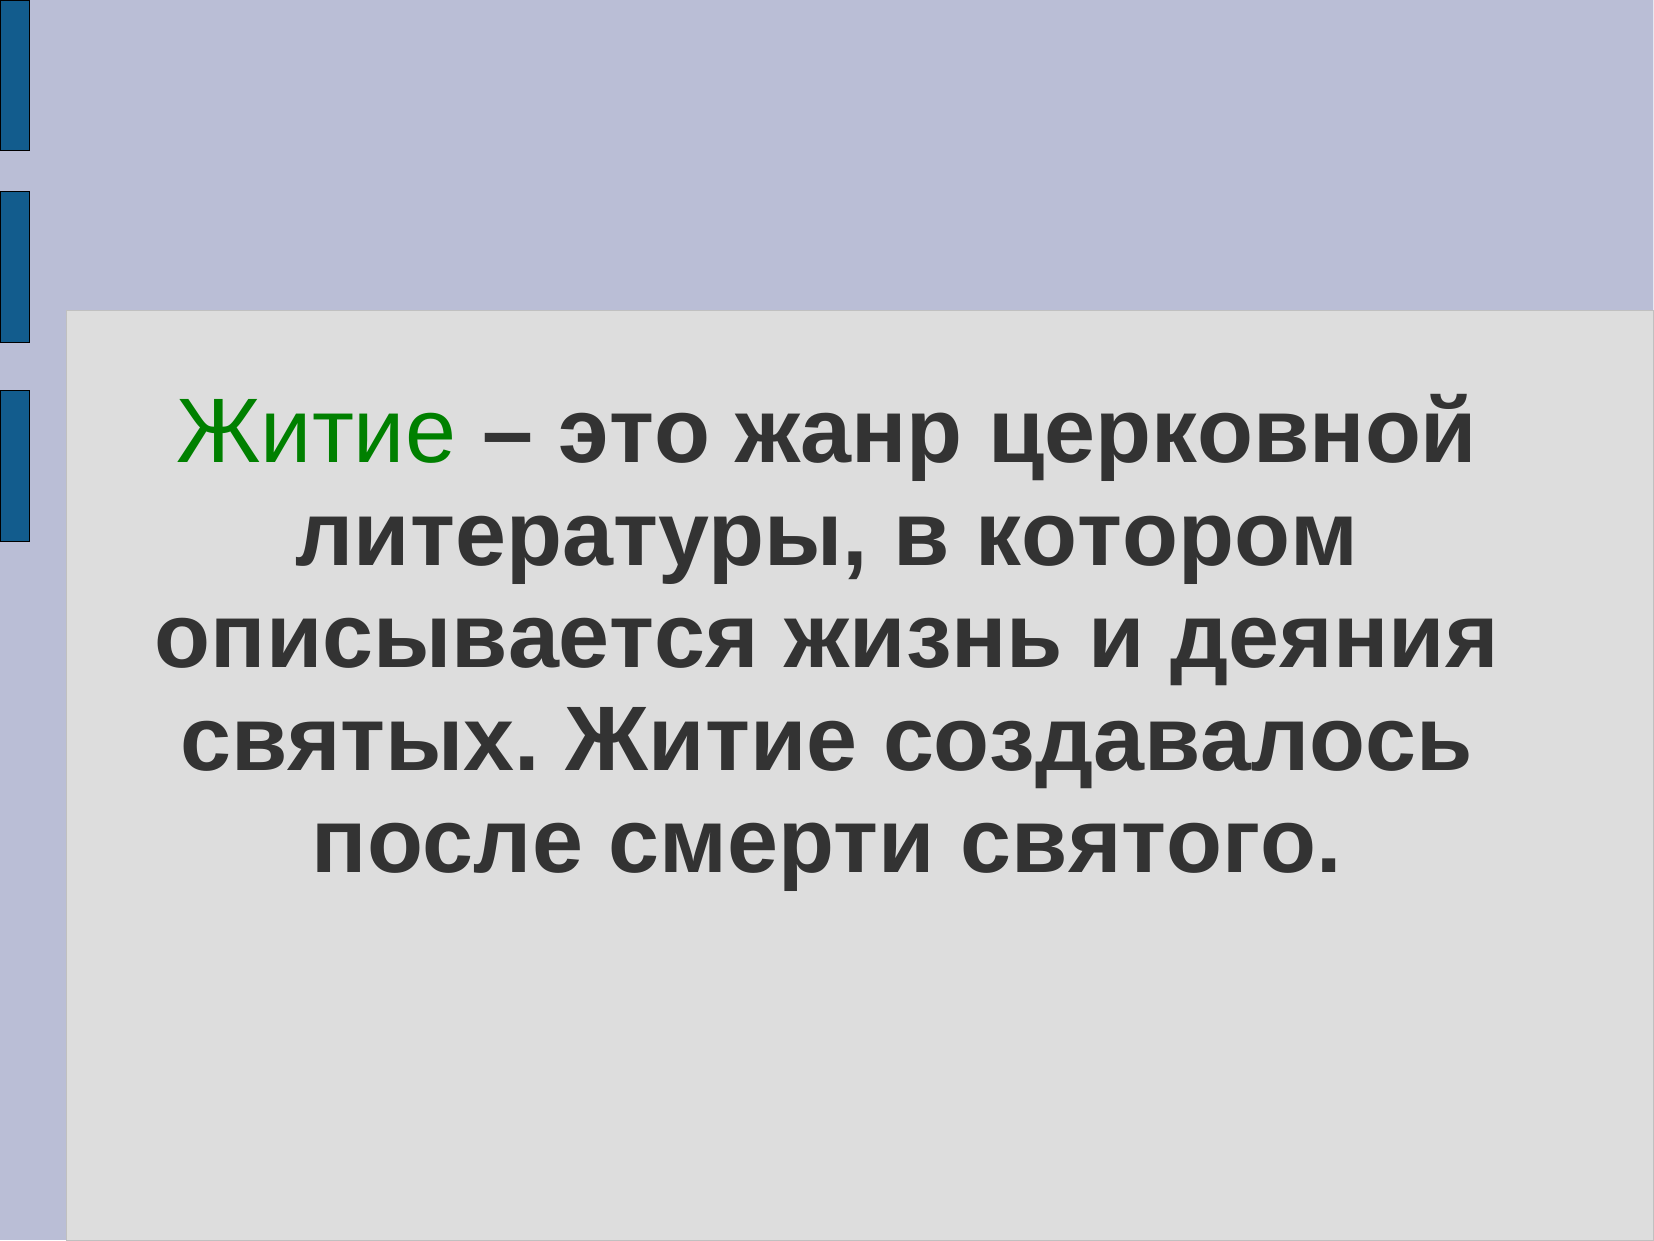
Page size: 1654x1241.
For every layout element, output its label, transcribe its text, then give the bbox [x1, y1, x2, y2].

title Житие – это жанр церковной литературы, в котором описывается жизнь и деяния святых. Житие создавалось после смерти святого. [121, 91, 1534, 1182]
